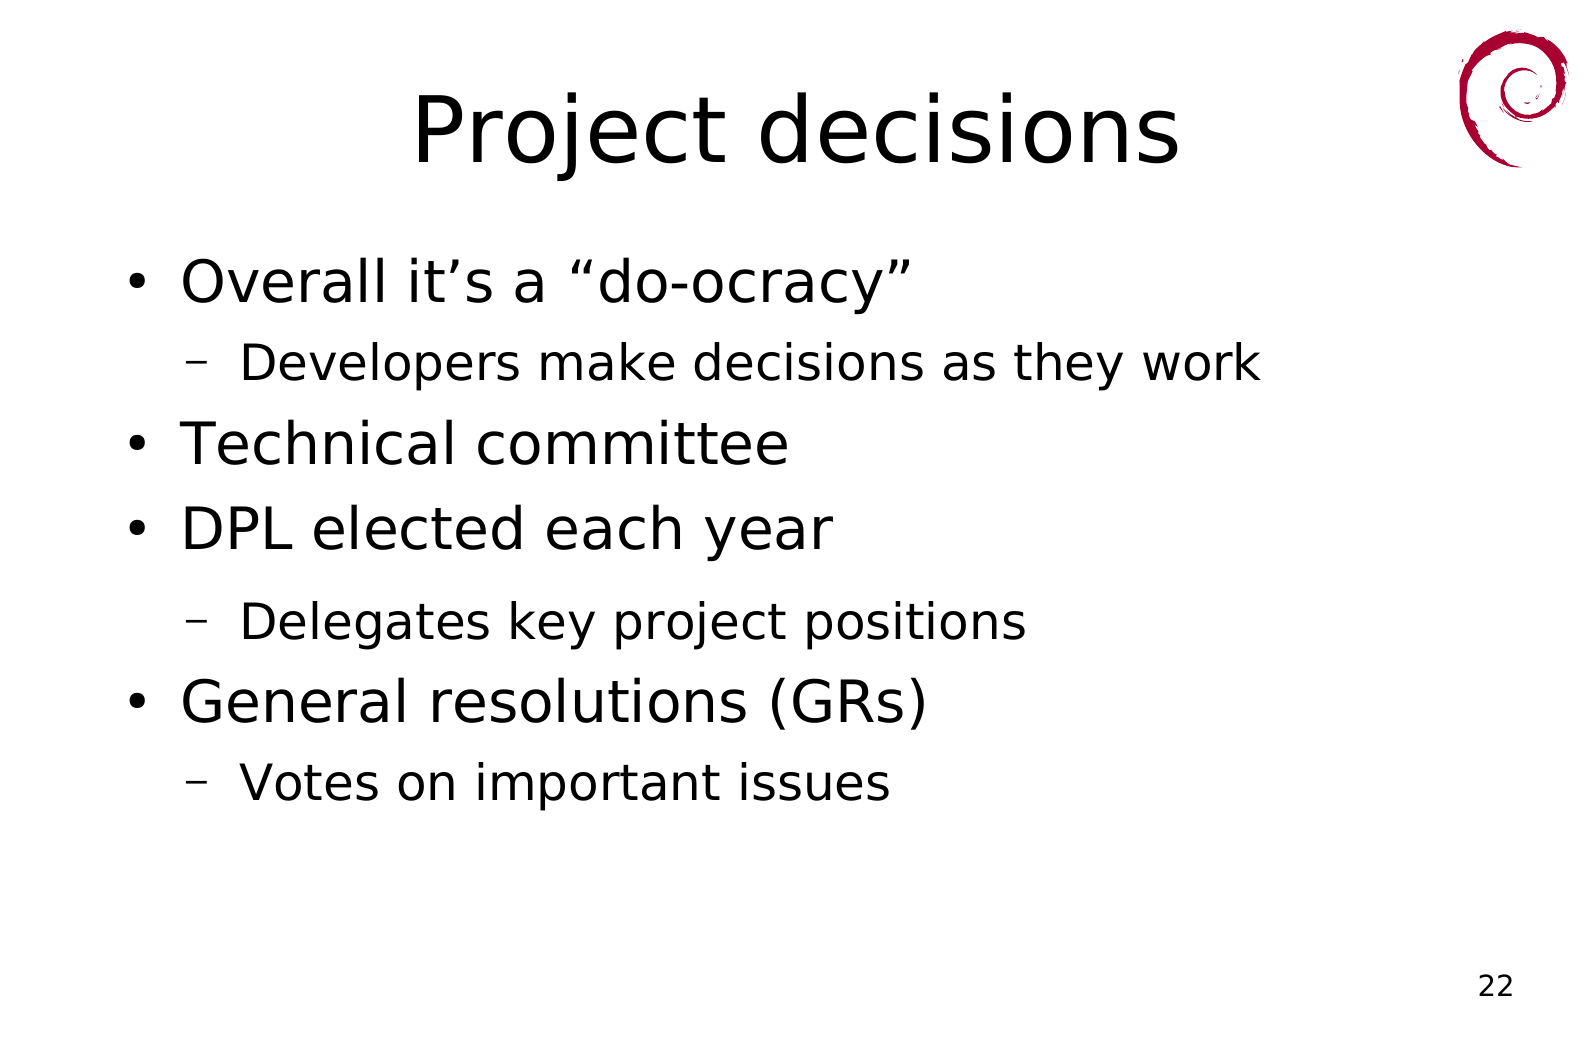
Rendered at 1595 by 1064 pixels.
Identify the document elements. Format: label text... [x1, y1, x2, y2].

list Overall it’s a “do-ocracy” Developers make decisions as they work Technical committee DPL elected each year Delegates key project positions General resolutions (GRs) Votes on important issues [79, 248, 1515, 952]
title Project decisions [79, 42, 1515, 220]
